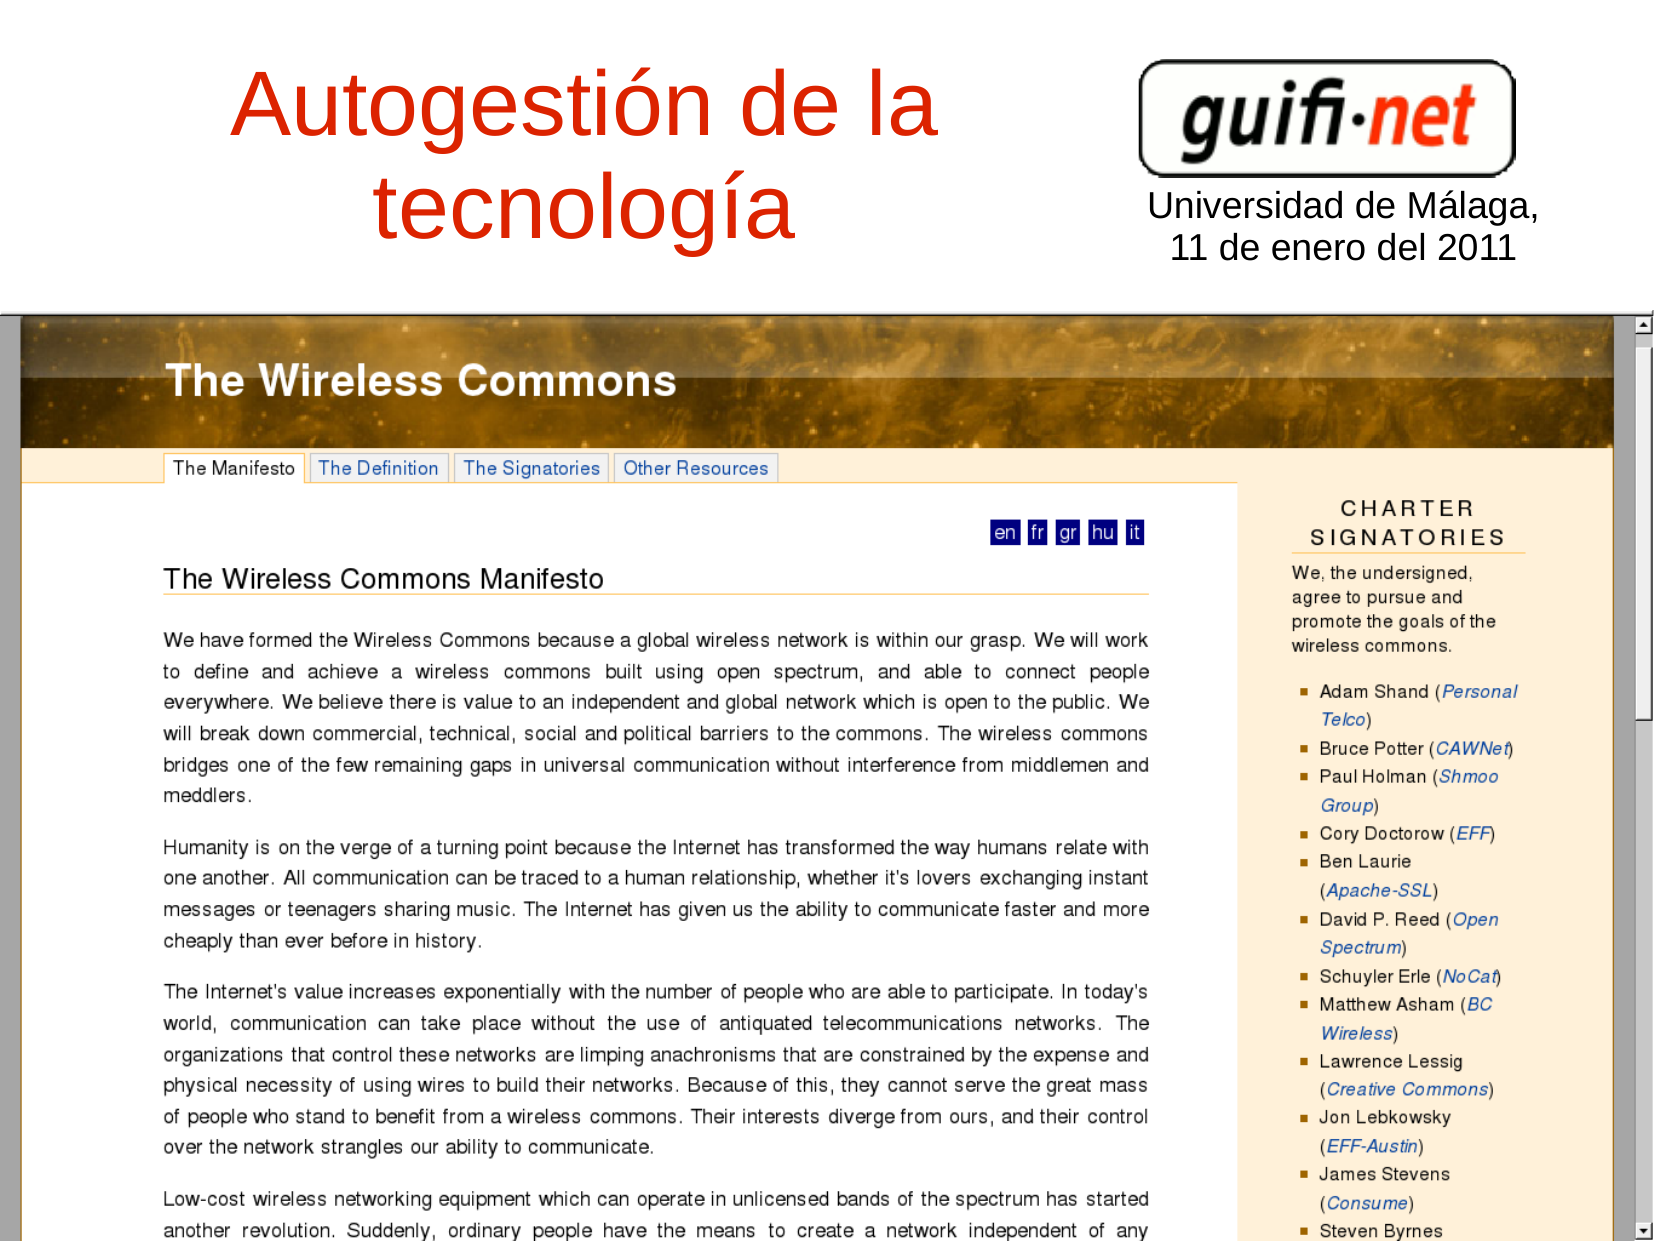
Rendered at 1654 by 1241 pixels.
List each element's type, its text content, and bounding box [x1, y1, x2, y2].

picture [0, 310, 1654, 1241]
text_box Universidad de Málaga, 11 de enero del 2011 [1033, 177, 1654, 277]
title Autogestión de la tecnología [76, 52, 1093, 258]
picture [1137, 59, 1516, 177]
